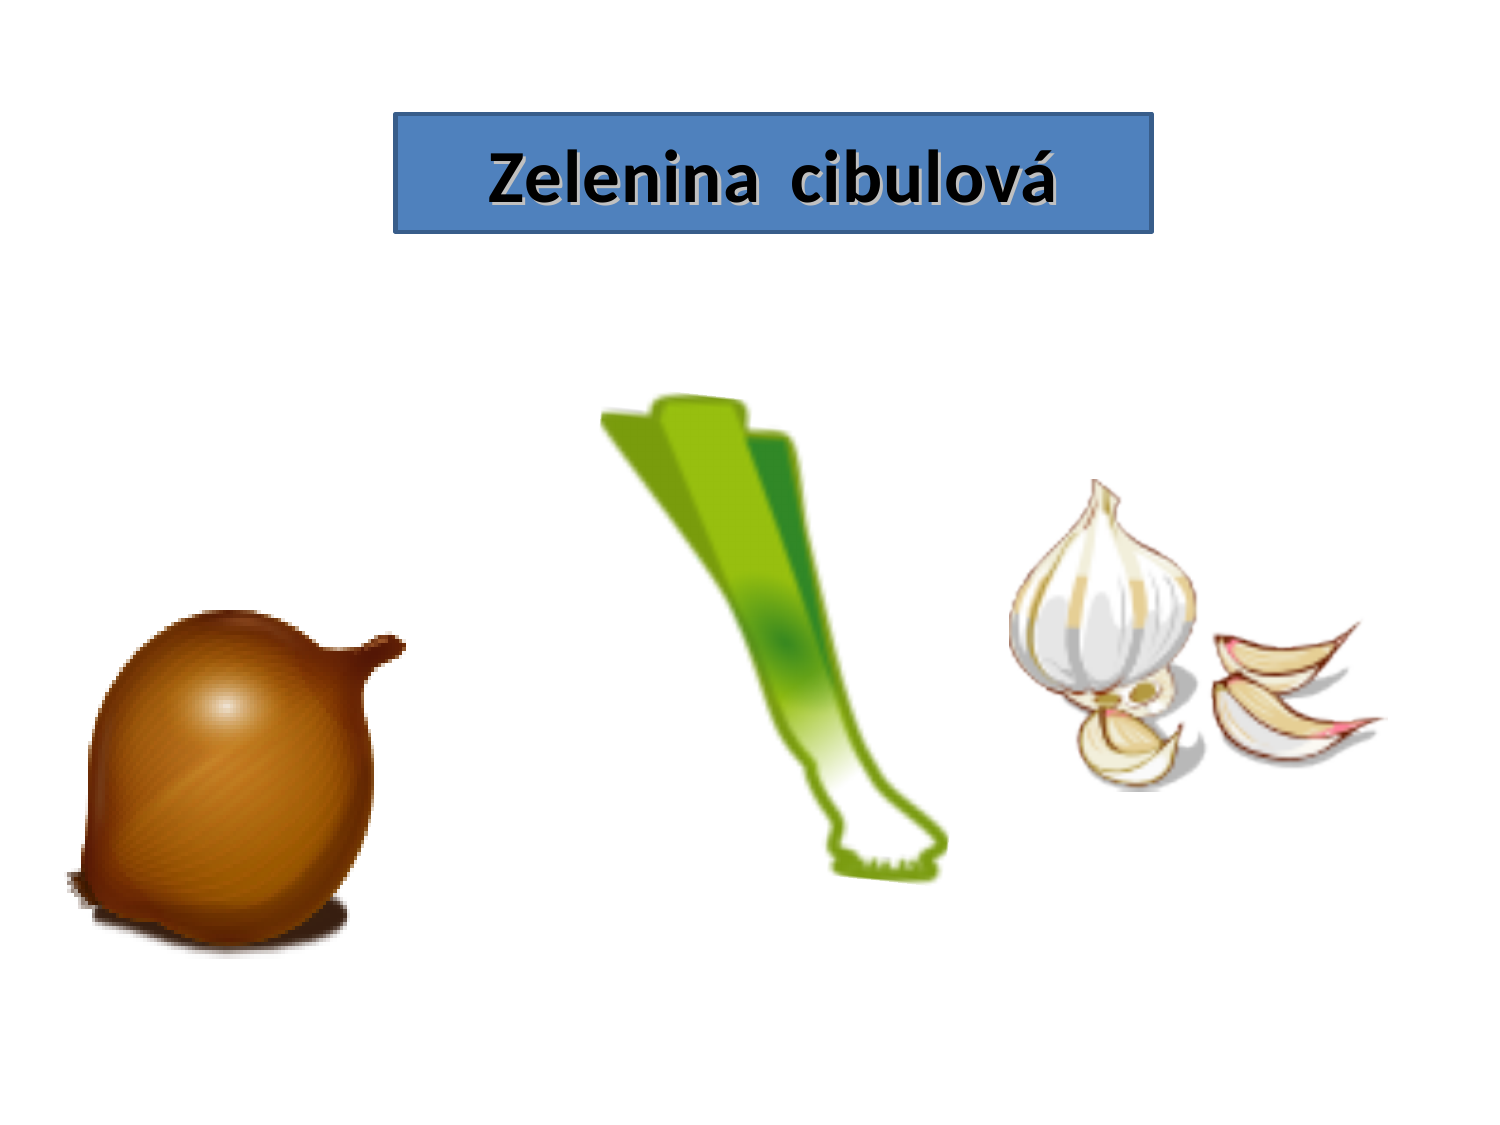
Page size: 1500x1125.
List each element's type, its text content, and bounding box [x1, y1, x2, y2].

picture [555, 384, 992, 887]
picture [61, 586, 406, 959]
text_box Zelenina cibulová [396, 114, 1152, 232]
picture [1009, 479, 1388, 792]
